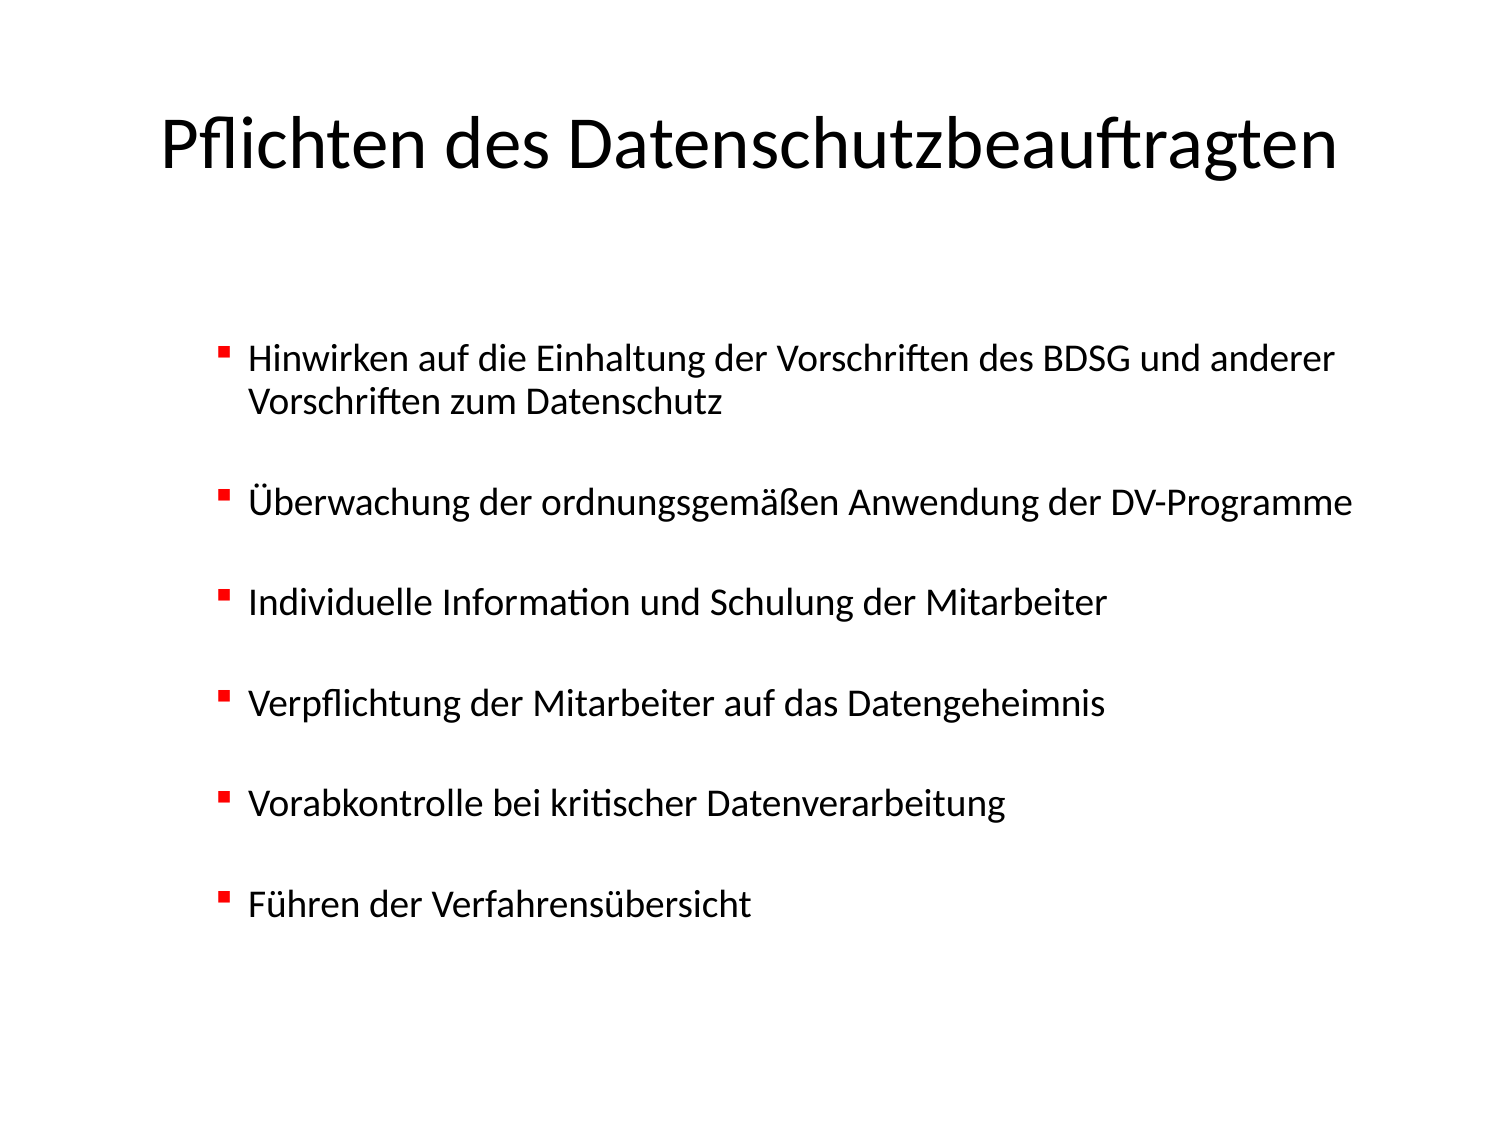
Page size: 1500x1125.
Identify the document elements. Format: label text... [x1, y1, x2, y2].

title Pflichten des Datenschutzbeauftragten [75, 45, 1425, 233]
list Hinwirken auf die Einhaltung der Vorschriften des BDSG und anderer Vorschriften zum Datenschutz Überwachung der ordnungsgemäßen Anwendung der DV-Programme Individuelle Information und Schulung der Mitarbeiter Verpflichtung der Mitarbeiter auf das Datengeheimnis Vorabkontrolle bei kritischer Datenverarbeitung Führen der Verfahrensübersicht [200, 224, 1388, 963]
